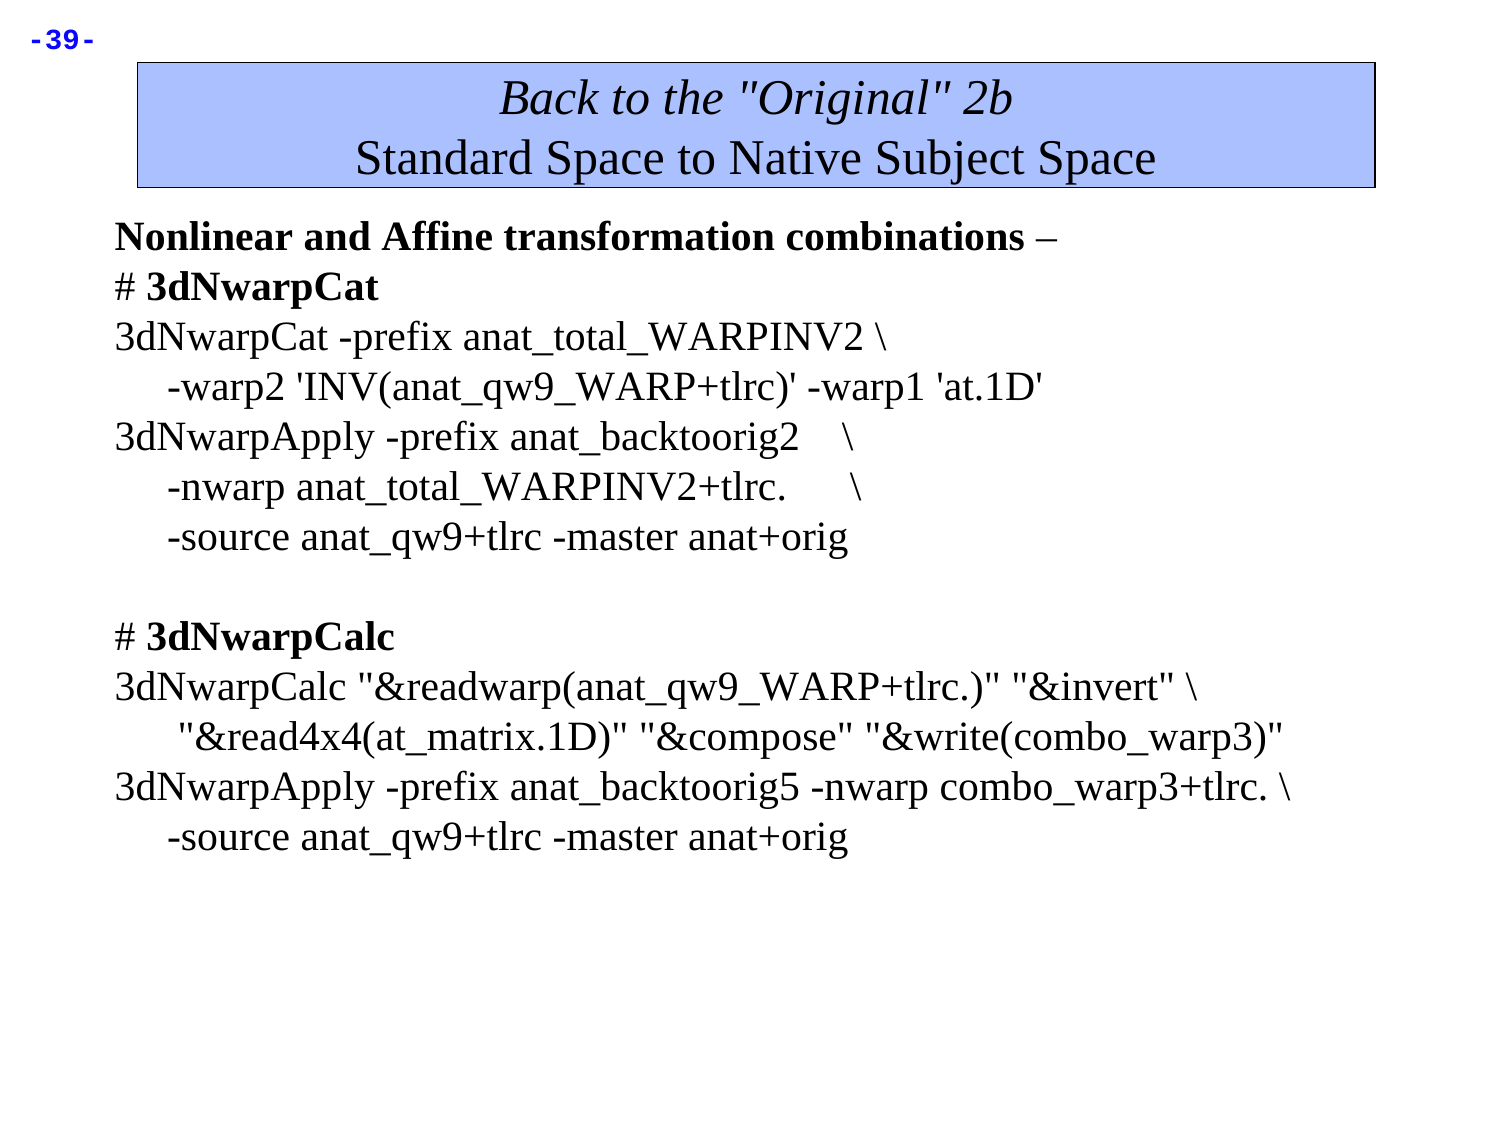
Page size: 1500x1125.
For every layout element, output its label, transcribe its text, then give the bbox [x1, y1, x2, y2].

text_box Nonlinear and Affine transformation combinations – # 3dNwarpCat 3dNwarpCat -prefix anat_total_WARPINV2 \ -warp2 'INV(anat_qw9_WARP+tlrc)' -warp1 'at.1D' 3dNwarpApply -prefix anat_backtoorig2 \ -nwarp anat_total_WARPINV2+tlrc. \ -source anat_qw9+tlrc -master anat+orig # 3dNwarpCalc 3dNwarpCalc "&readwarp(anat_qw9_WARP+tlrc.)" "&invert" \ "&read4x4(at_matrix.1D)" "&compose" "&write(combo_warp3)" 3dNwarpApply -prefix anat_backtoorig5 -nwarp combo_warp3+tlrc. \ -source anat_qw9+tlrc -master anat+orig [99, 200, 1438, 917]
title Back to the "Original" 2b Standard Space to Native Subject Space [137, 62, 1375, 188]
